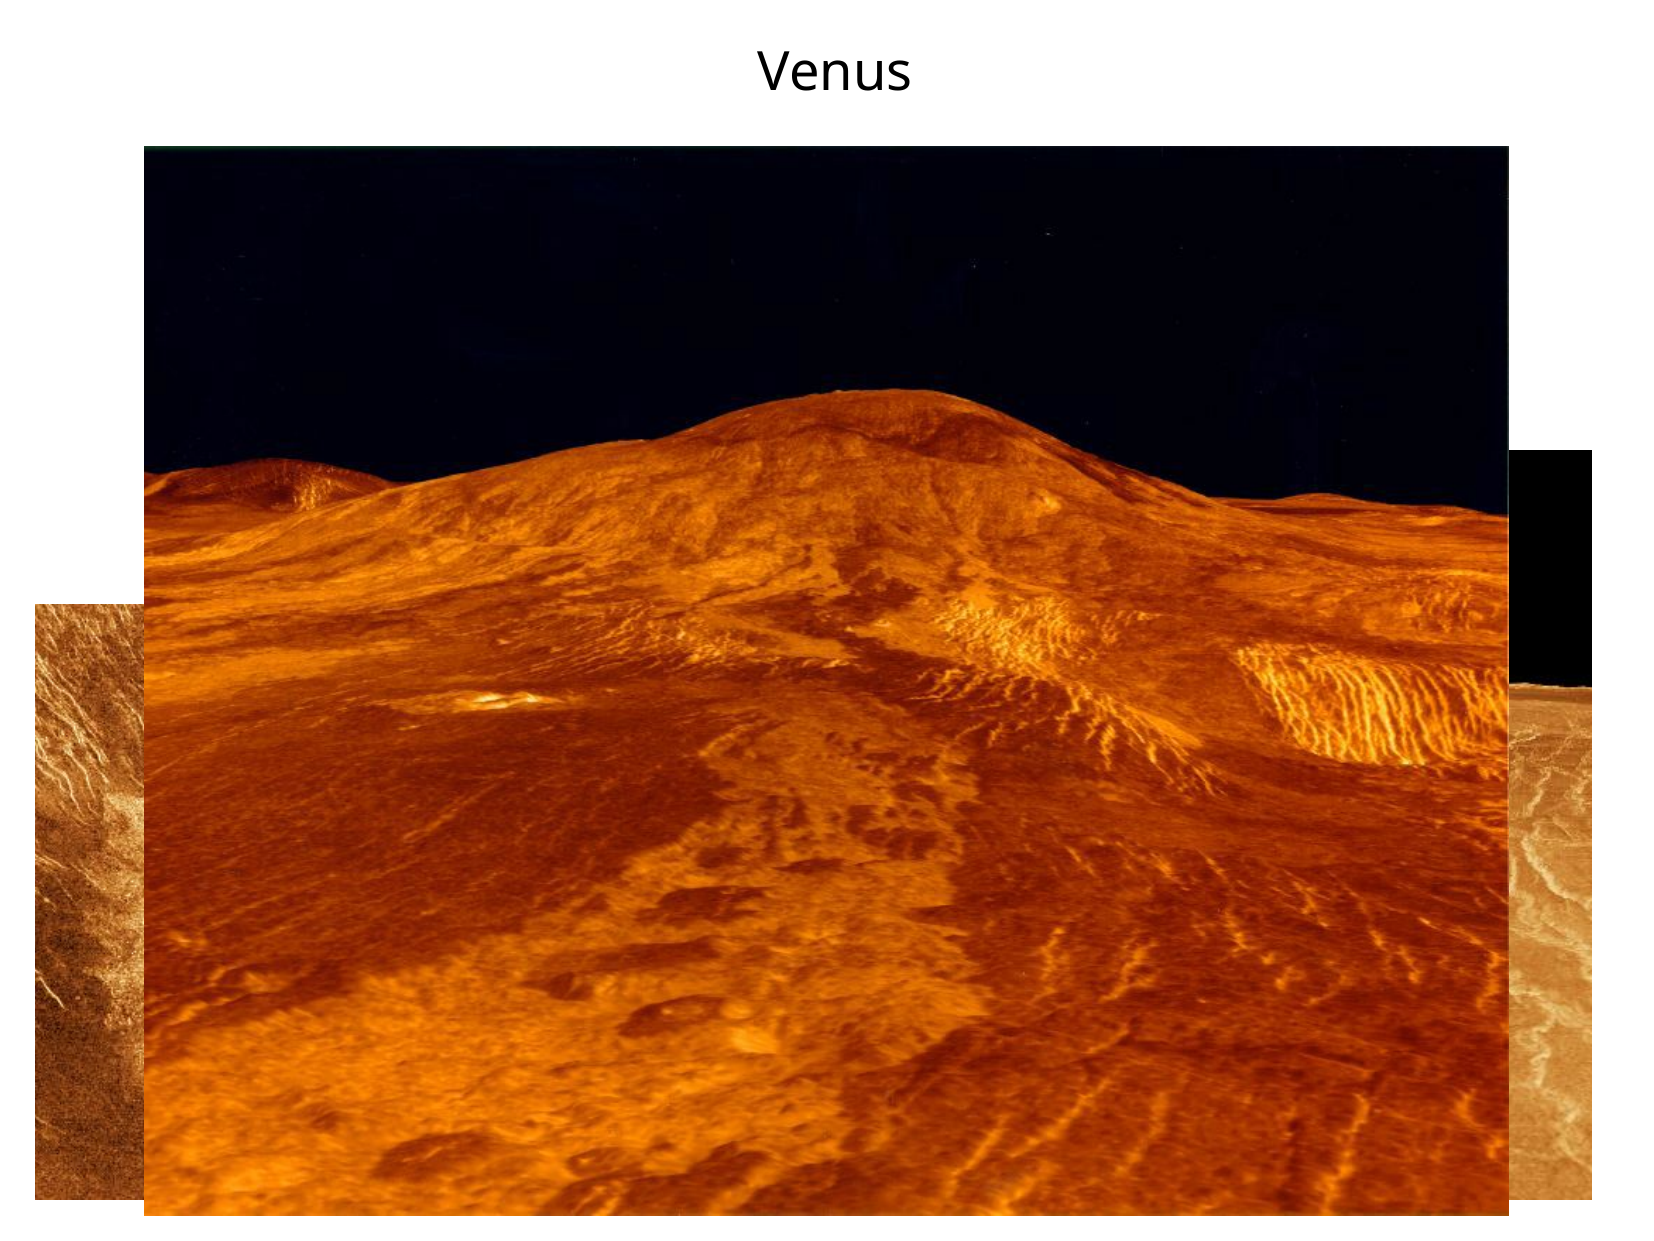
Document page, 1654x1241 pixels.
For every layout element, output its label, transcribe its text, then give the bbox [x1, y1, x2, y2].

picture [35, 146, 1592, 1216]
text_box Venus [742, 25, 917, 106]
